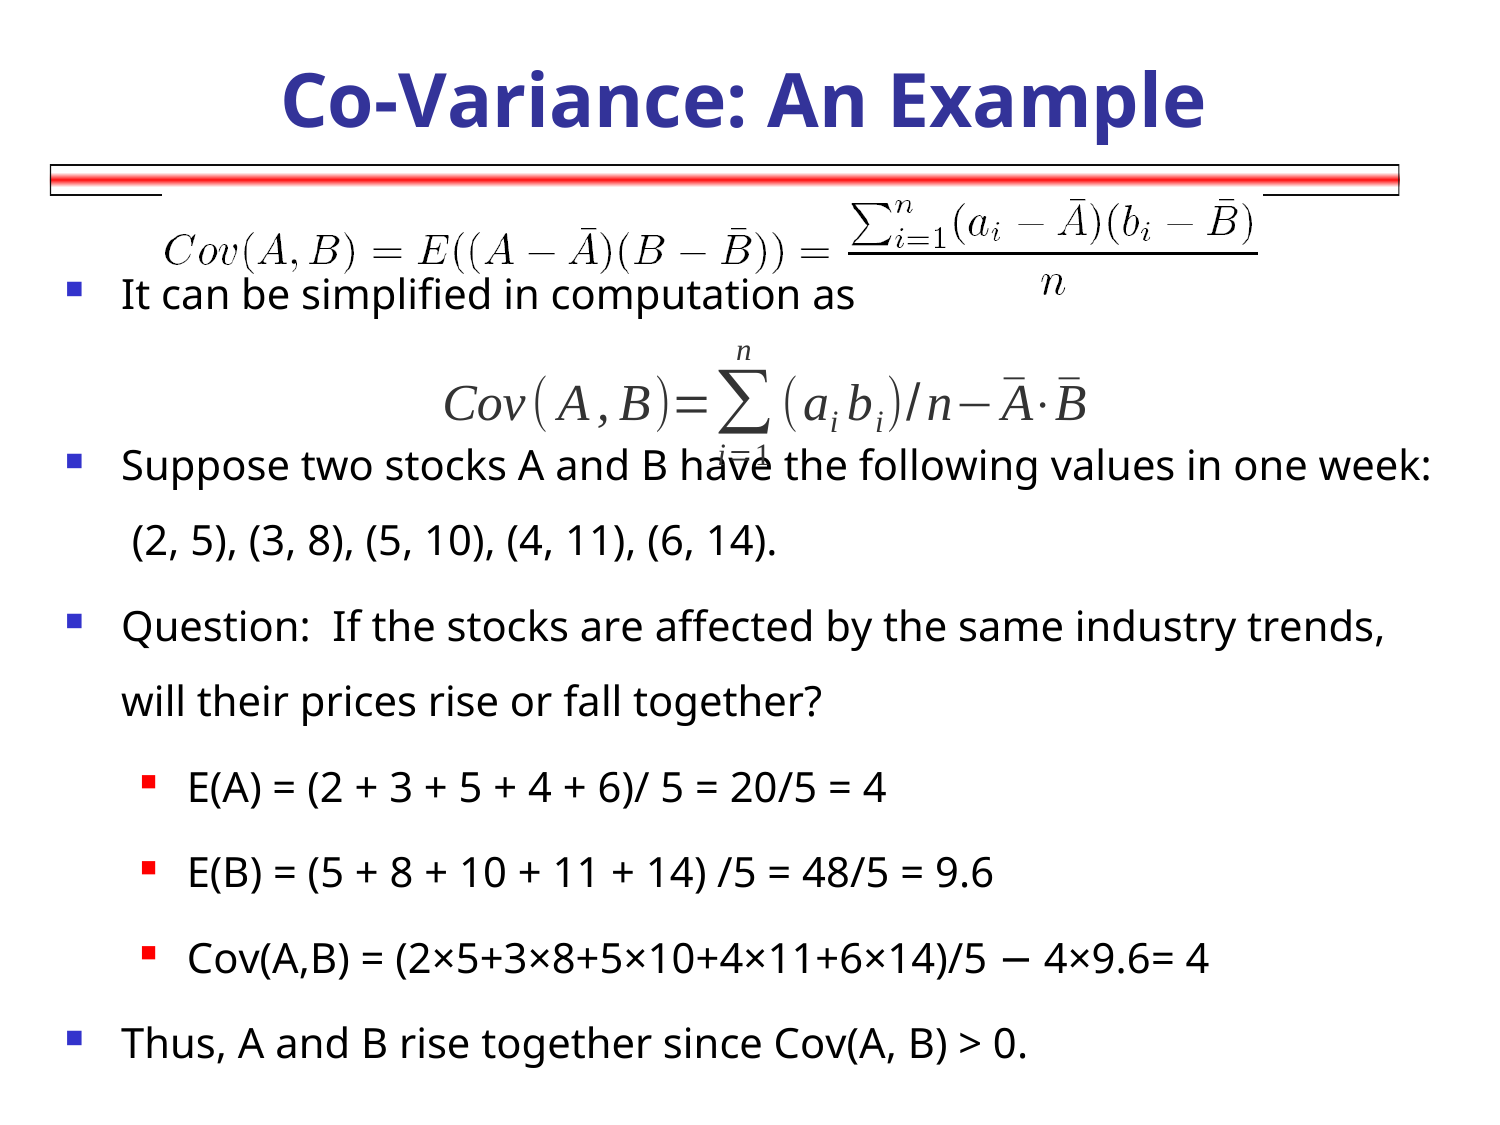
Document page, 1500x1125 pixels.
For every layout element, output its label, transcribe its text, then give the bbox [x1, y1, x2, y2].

chart [436, 332, 1094, 473]
title Co-Variance: An Example [24, 44, 1463, 150]
list It can be simplified in computation as Suppose two stocks A and B have the following values in one week: (2, 5), (3, 8), (5, 10), (4, 11), (6, 14). Question: If the stocks are affected by the same industry trends, will their prices rise or fall together? E(A) = (2 + 3 + 5 + 4 + 6)/ 5 = 20/5 = 4 E(B) = (5 + 8 + 10 + 11 + 14) /5 = 48/5 = 9.6 Cov(A,B) = (2×5+3×8+5×10+4×11+6×14)/5 − 4×9.6= 4 Thus, A and B rise together since Cov(A, B) > 0. [50, 174, 1450, 1099]
